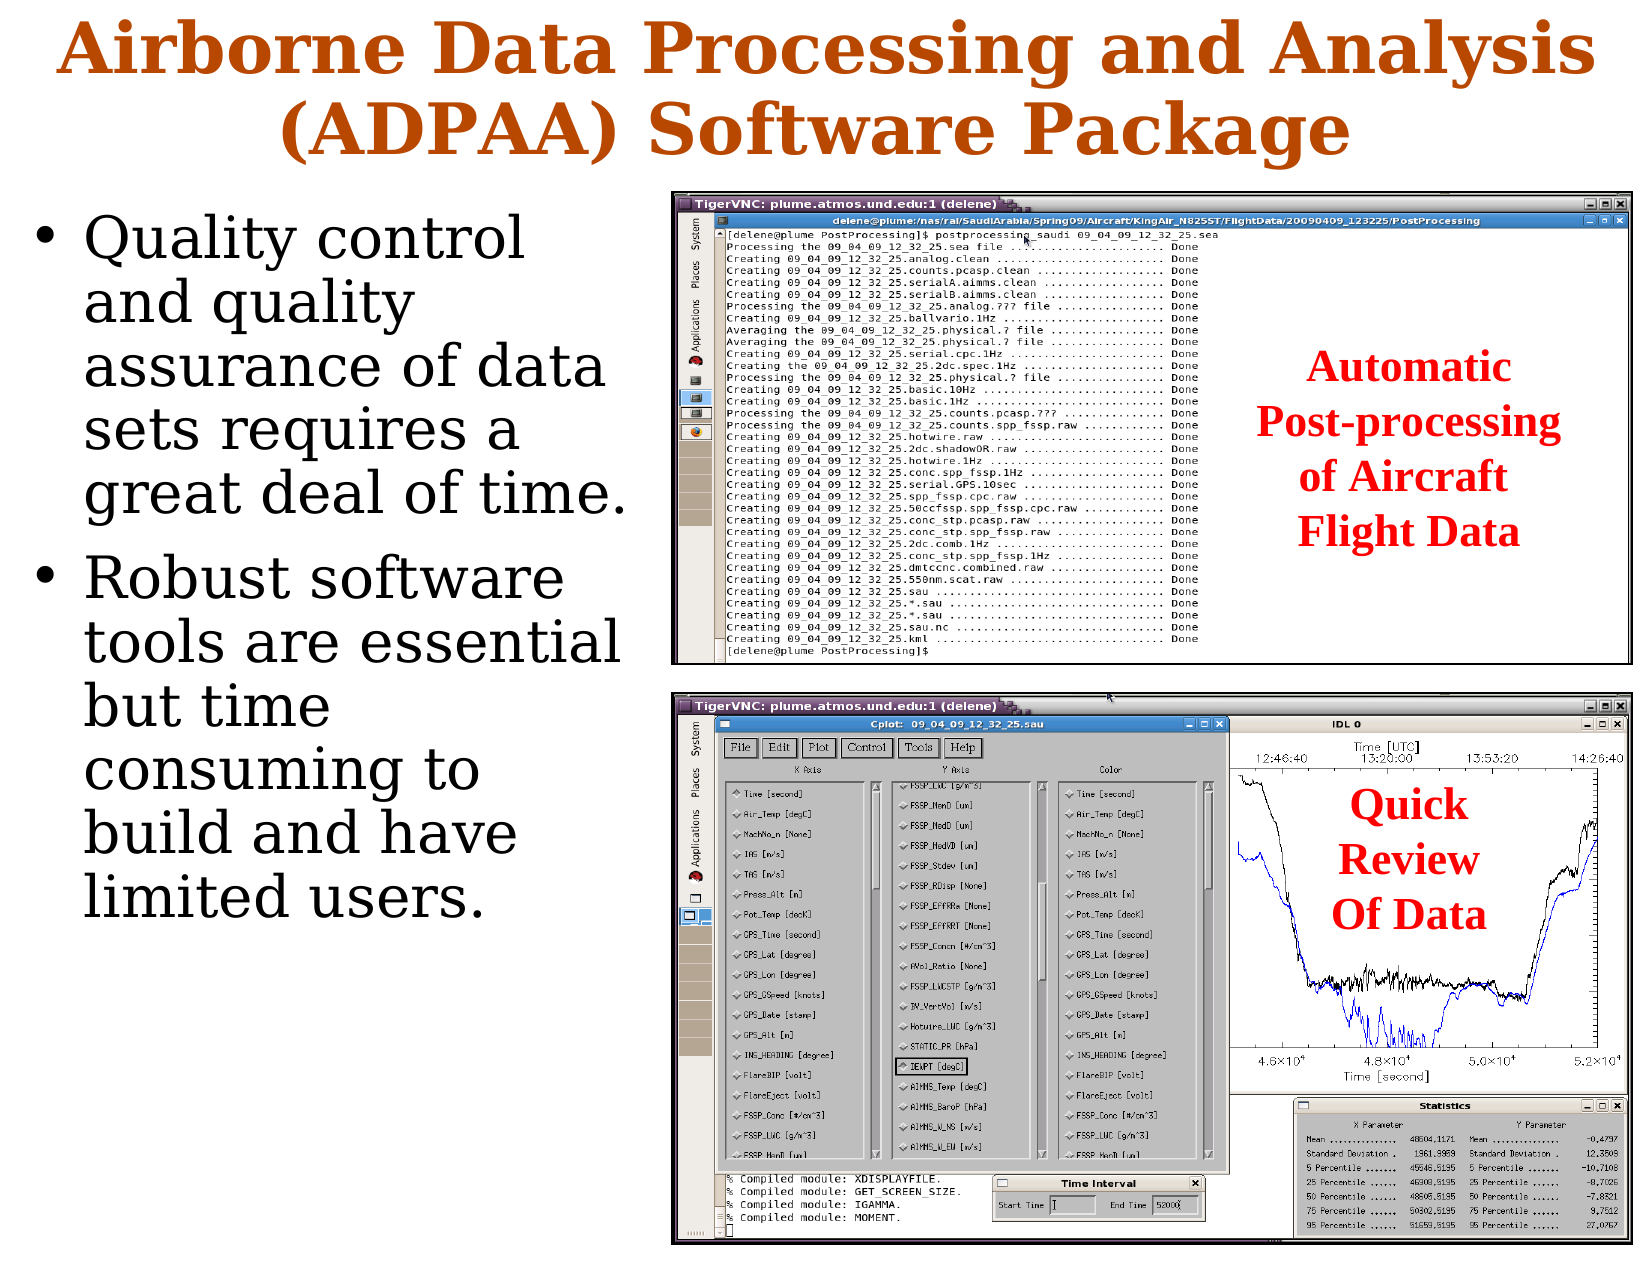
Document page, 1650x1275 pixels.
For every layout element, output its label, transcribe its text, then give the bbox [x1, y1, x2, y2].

text_box Automatic Post-processing of Aircraft Flight Data [1203, 328, 1615, 571]
title Airborne Data Processing and Analysis (ADPAA) Software Package [6, 9, 1650, 174]
text_box Quick Review Of Data [1203, 765, 1615, 951]
picture [673, 693, 1632, 1244]
text_box Quality control and quality assurance of data sets requires a great deal of time. Robust software tools are essential but time consuming to build and have limited users. [13, 200, 648, 1216]
picture [673, 192, 1632, 664]
